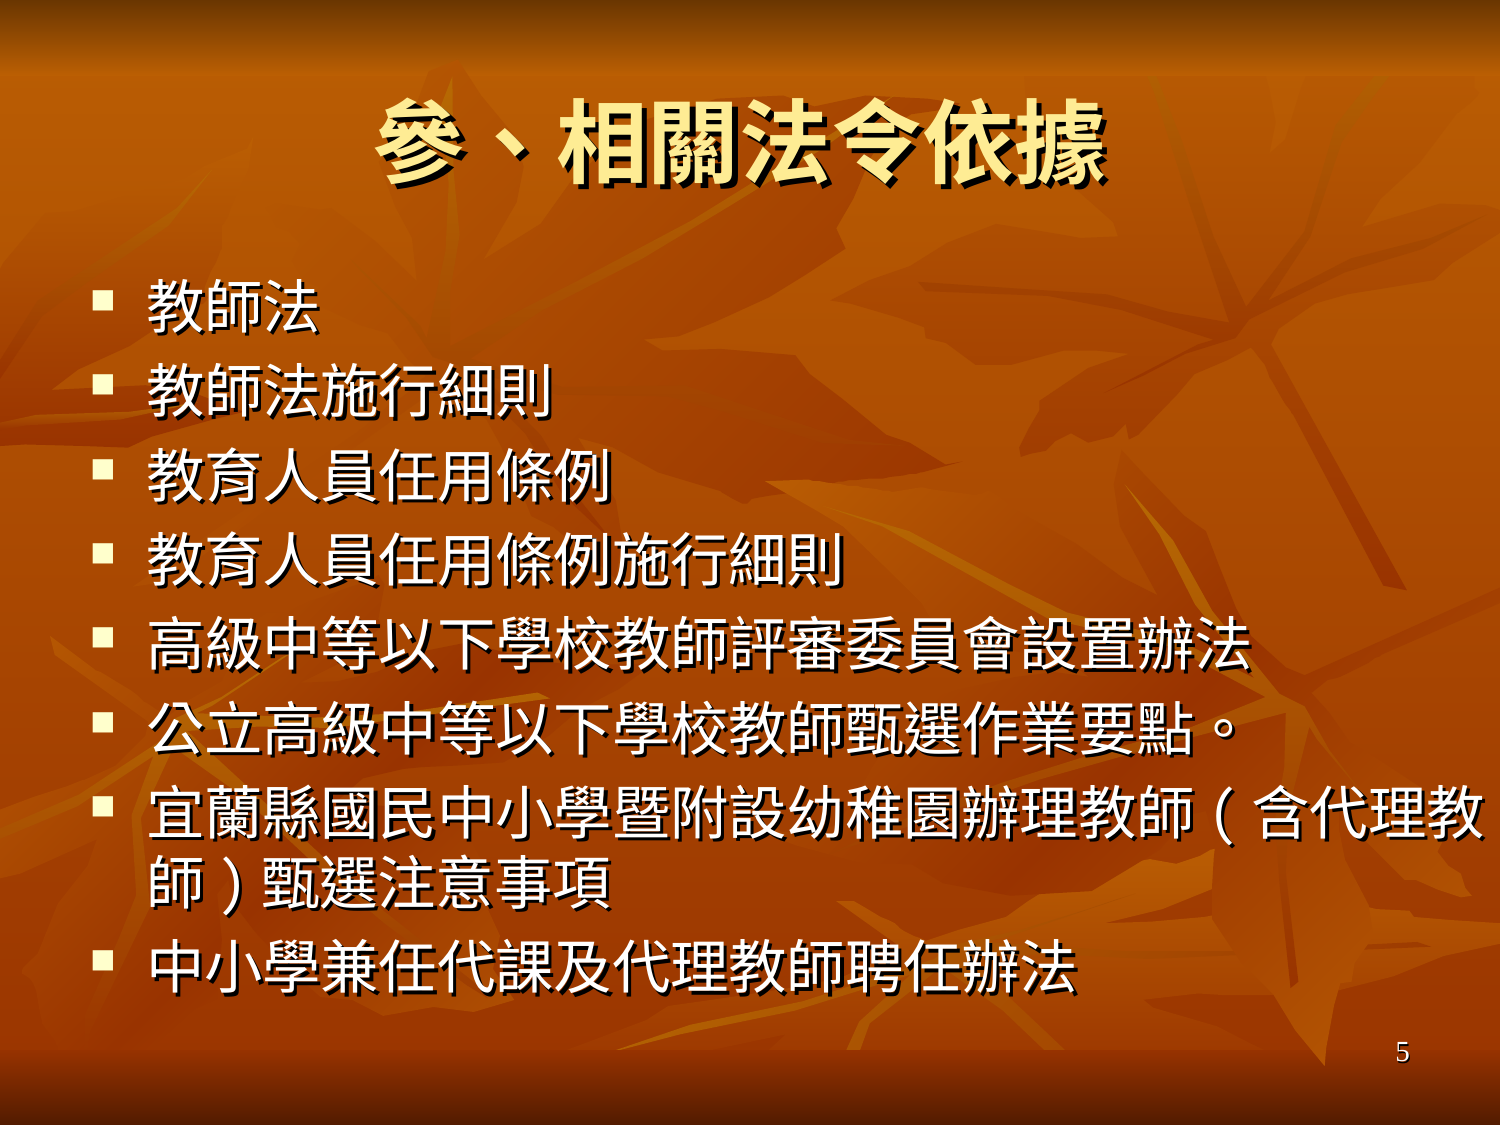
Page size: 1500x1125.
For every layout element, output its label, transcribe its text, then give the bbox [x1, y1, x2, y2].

title 參、相關法令依據 [75, 45, 1426, 234]
list 教師法 教師法施行細則 教育人員任用條例 教育人員任用條例施行細則 高級中等以下學校教師評審委員會設置辦法 公立高級中等以下學校教師甄選作業要點。 宜蘭縣國民中小學暨附設幼稚園辦理教師(含代理教師)甄選注意事項 中小學兼任代課及代理教師聘任辦法 [75, 262, 1500, 1035]
